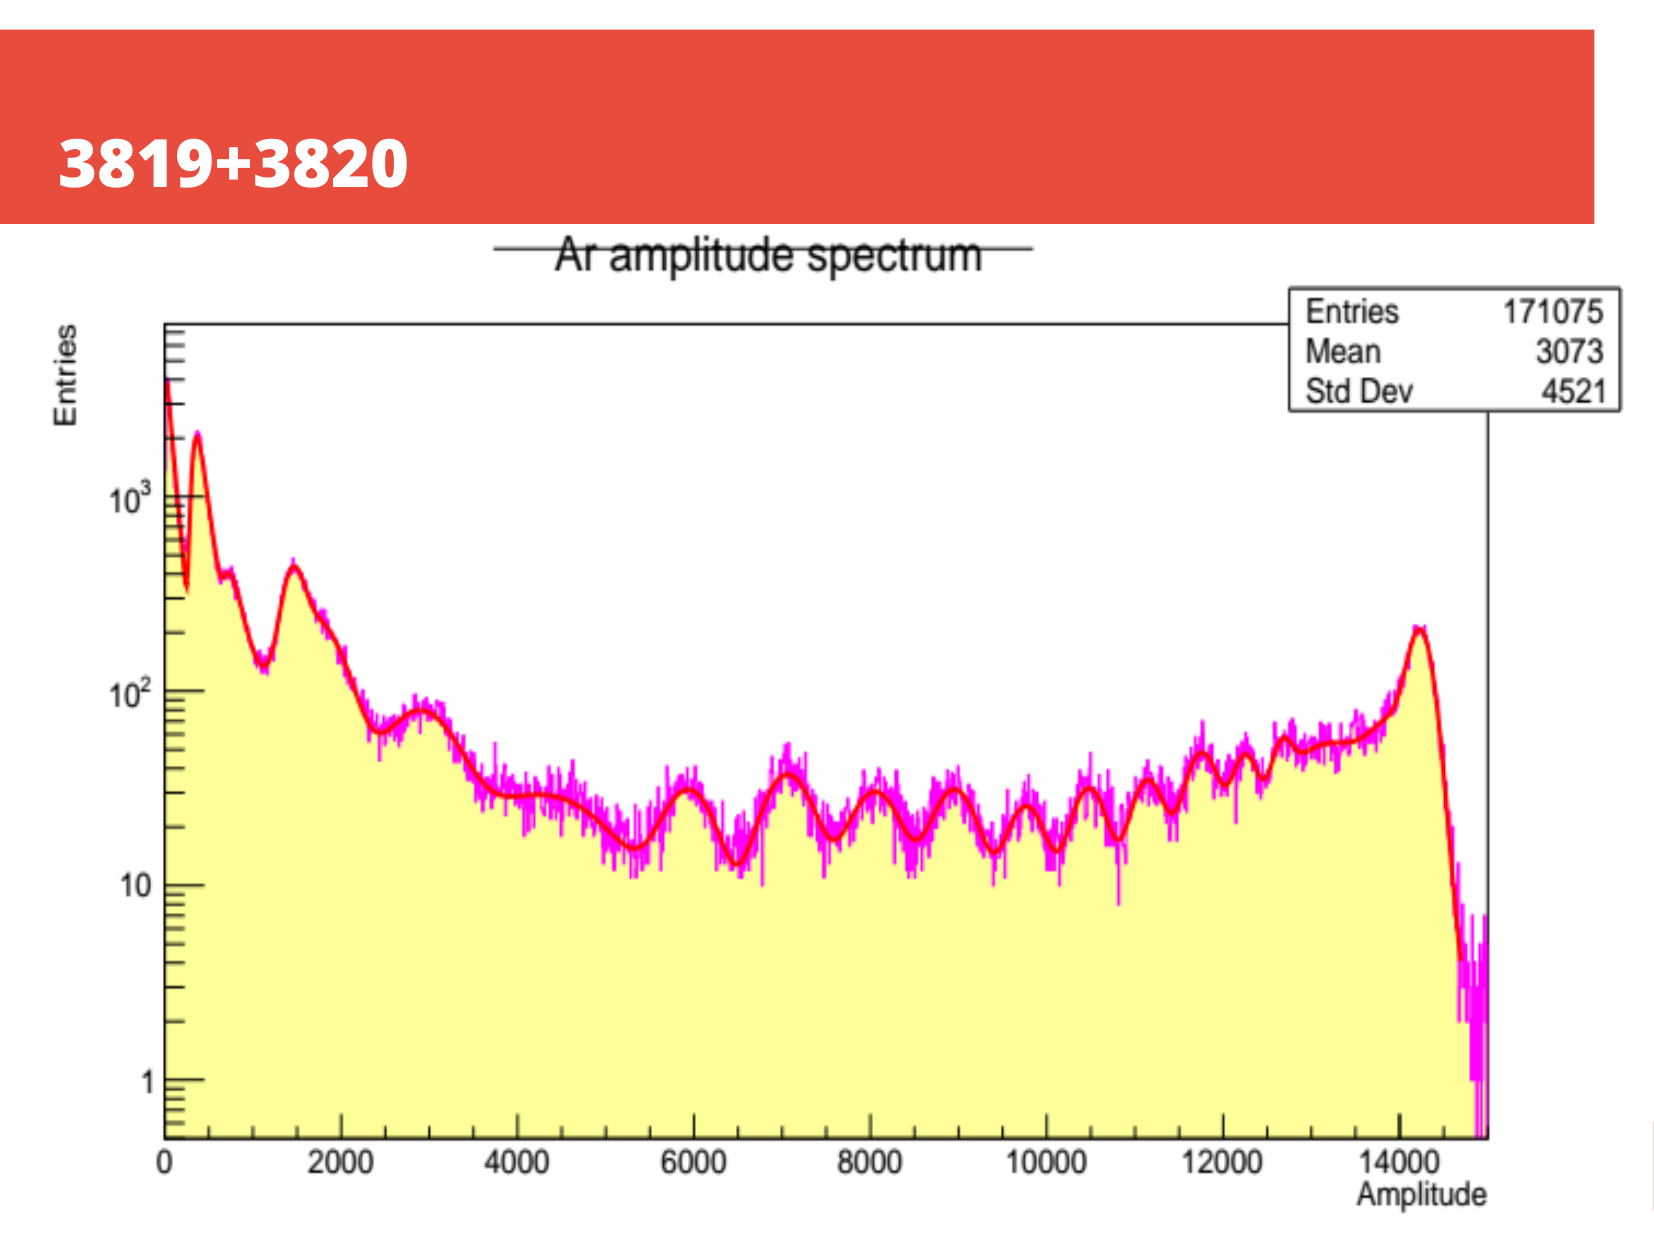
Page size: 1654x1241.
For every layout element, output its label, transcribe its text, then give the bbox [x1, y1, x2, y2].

title 3819+3820 [59, 59, 1595, 207]
picture [0, 224, 1654, 1241]
